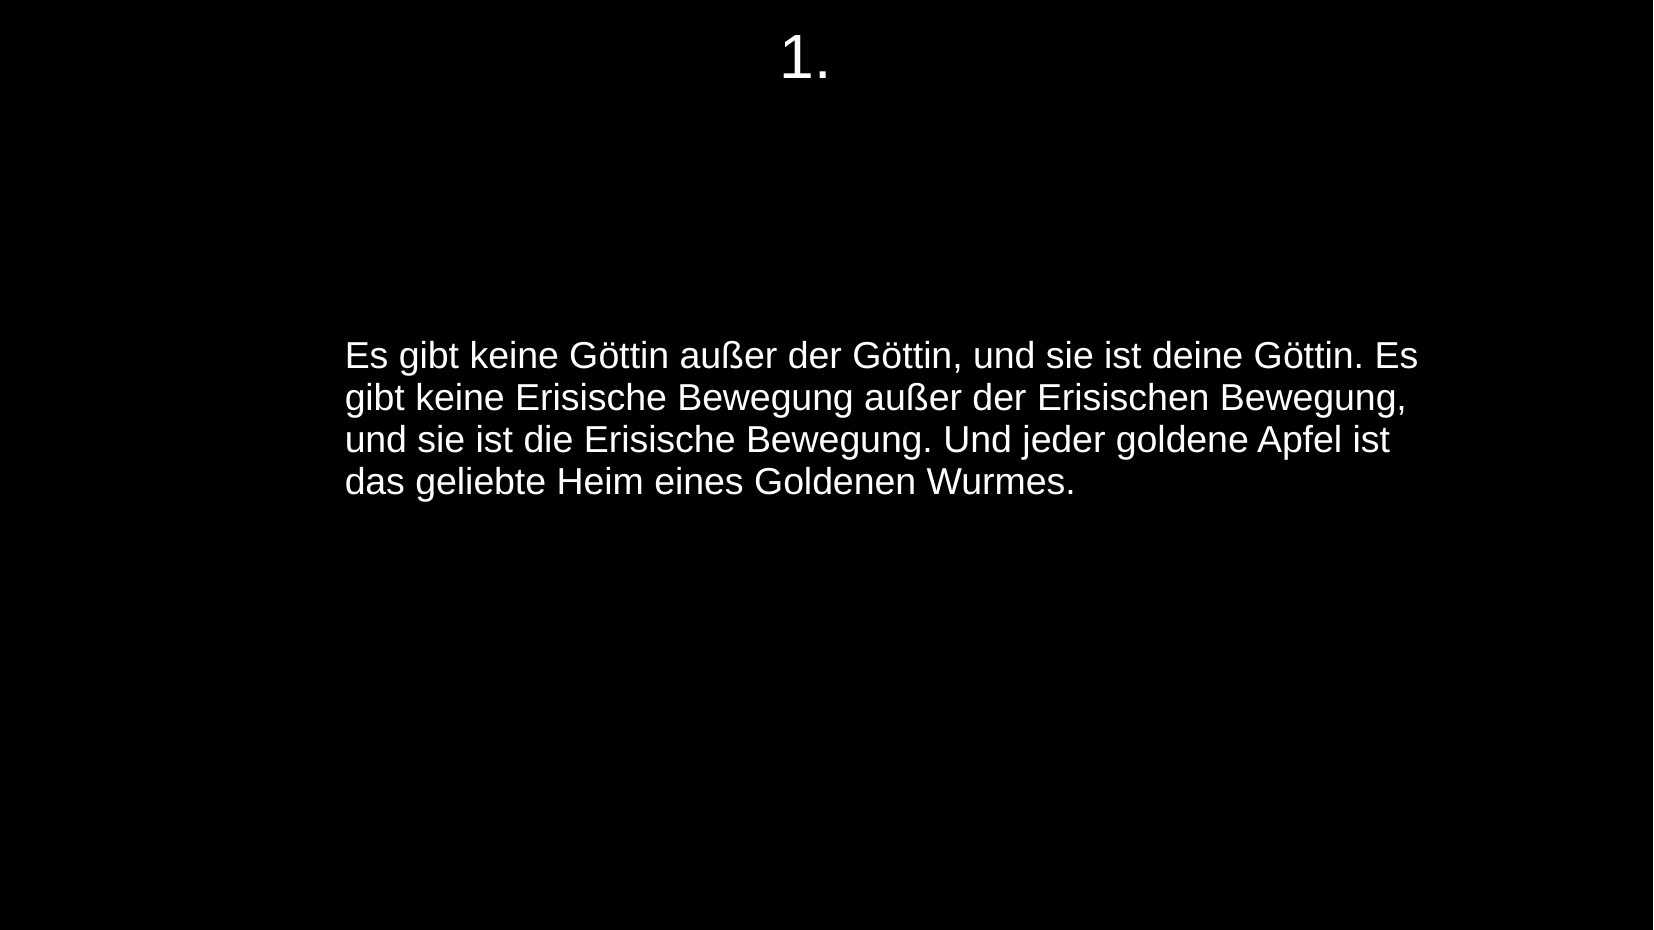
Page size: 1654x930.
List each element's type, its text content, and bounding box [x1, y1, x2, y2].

text_box Es gibt keine Göttin außer der Göttin, und sie ist deine Göttin. Es gibt keine Erisische Bewegung außer der Erisischen Bewegung, und sie ist die Erisische Bewegung. Und jeder goldene Apfel ist das geliebte Heim eines Goldenen Wurmes. [330, 327, 1471, 511]
text_box 1. [275, 15, 1336, 100]
